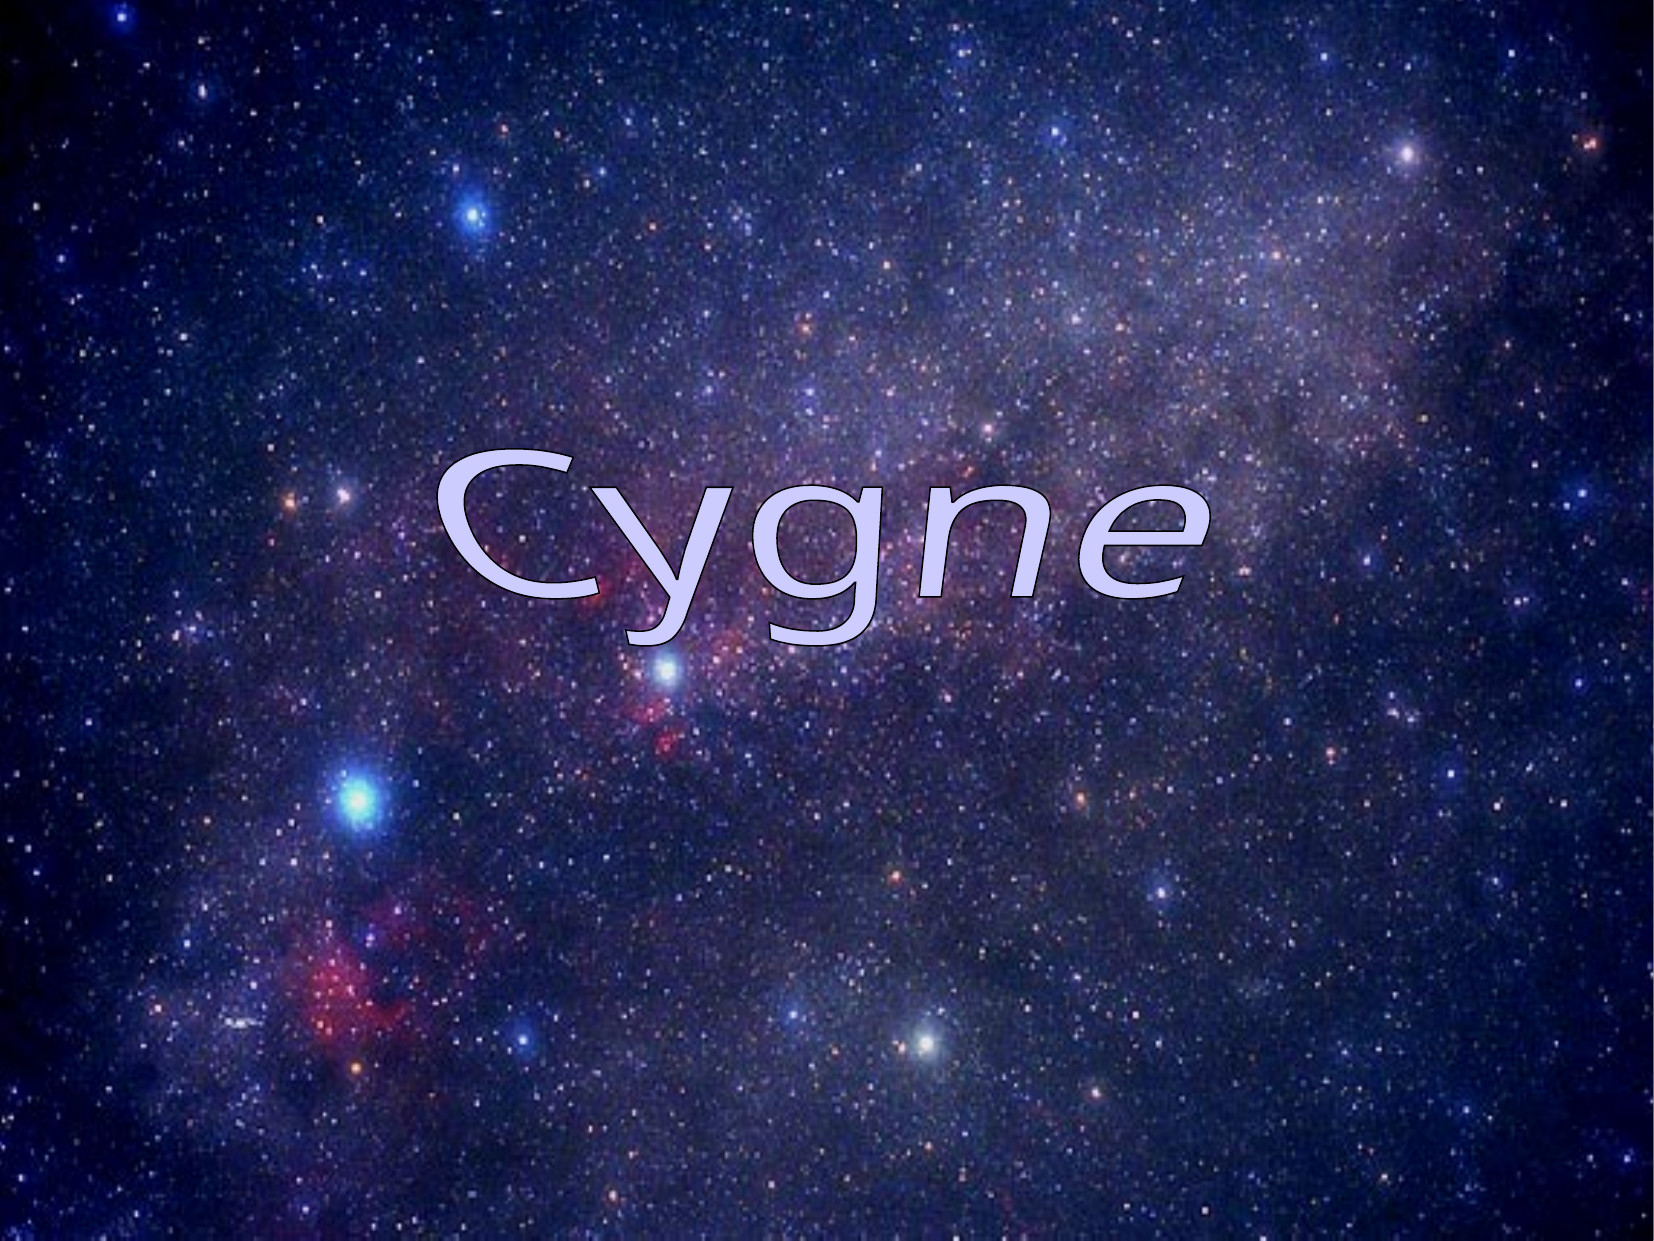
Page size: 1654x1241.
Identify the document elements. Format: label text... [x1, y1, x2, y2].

text_box Cygne [752, 485, 883, 646]
text_box Cygne [919, 485, 1051, 597]
text_box Cygne [437, 448, 600, 599]
text_box Cygne [1078, 485, 1211, 599]
text_box Cygne [589, 487, 734, 646]
picture [0, 0, 1654, 1241]
